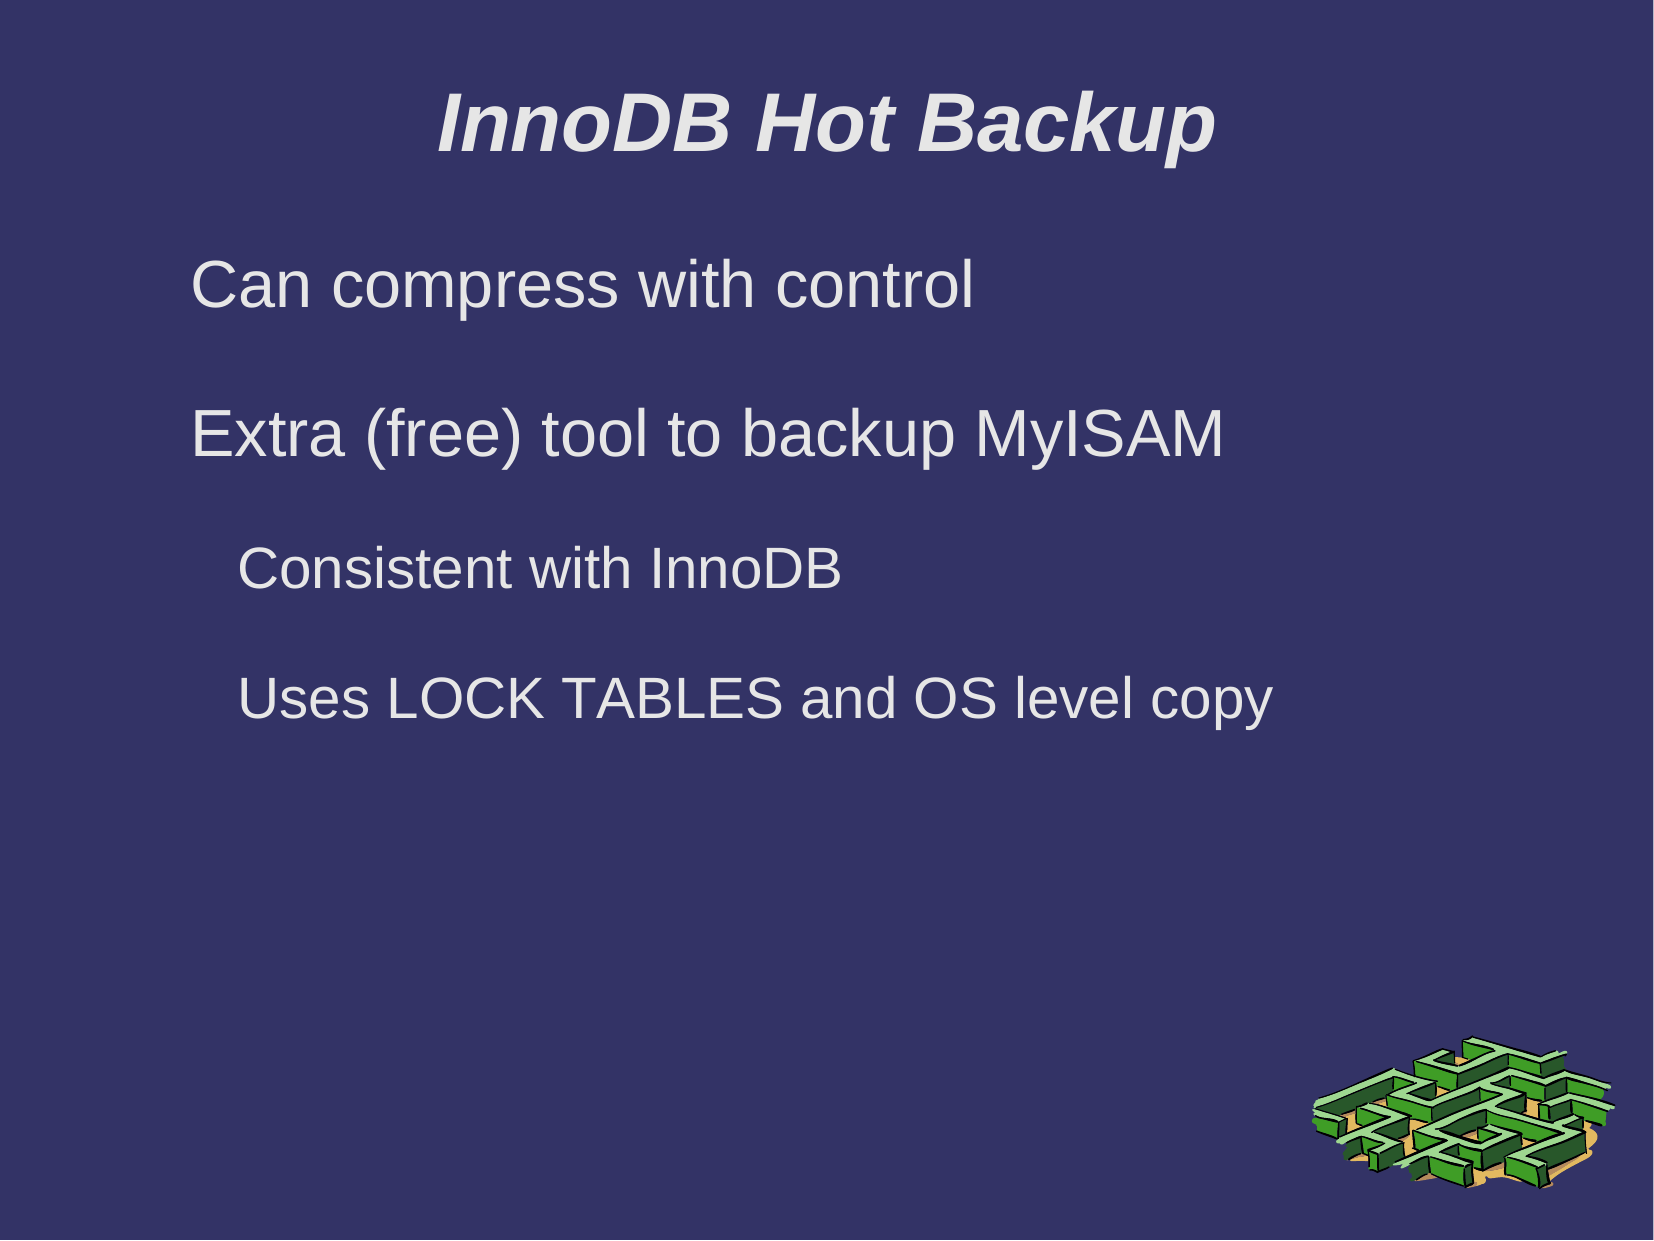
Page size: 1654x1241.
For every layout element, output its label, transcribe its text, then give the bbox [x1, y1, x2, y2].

title InnoDB Hot Backup [121, 19, 1534, 227]
list Can compress with control Extra (free) tool to backup MyISAM Consistent with InnoDB Uses LOCK TABLES and OS level copy [178, 246, 1570, 1029]
